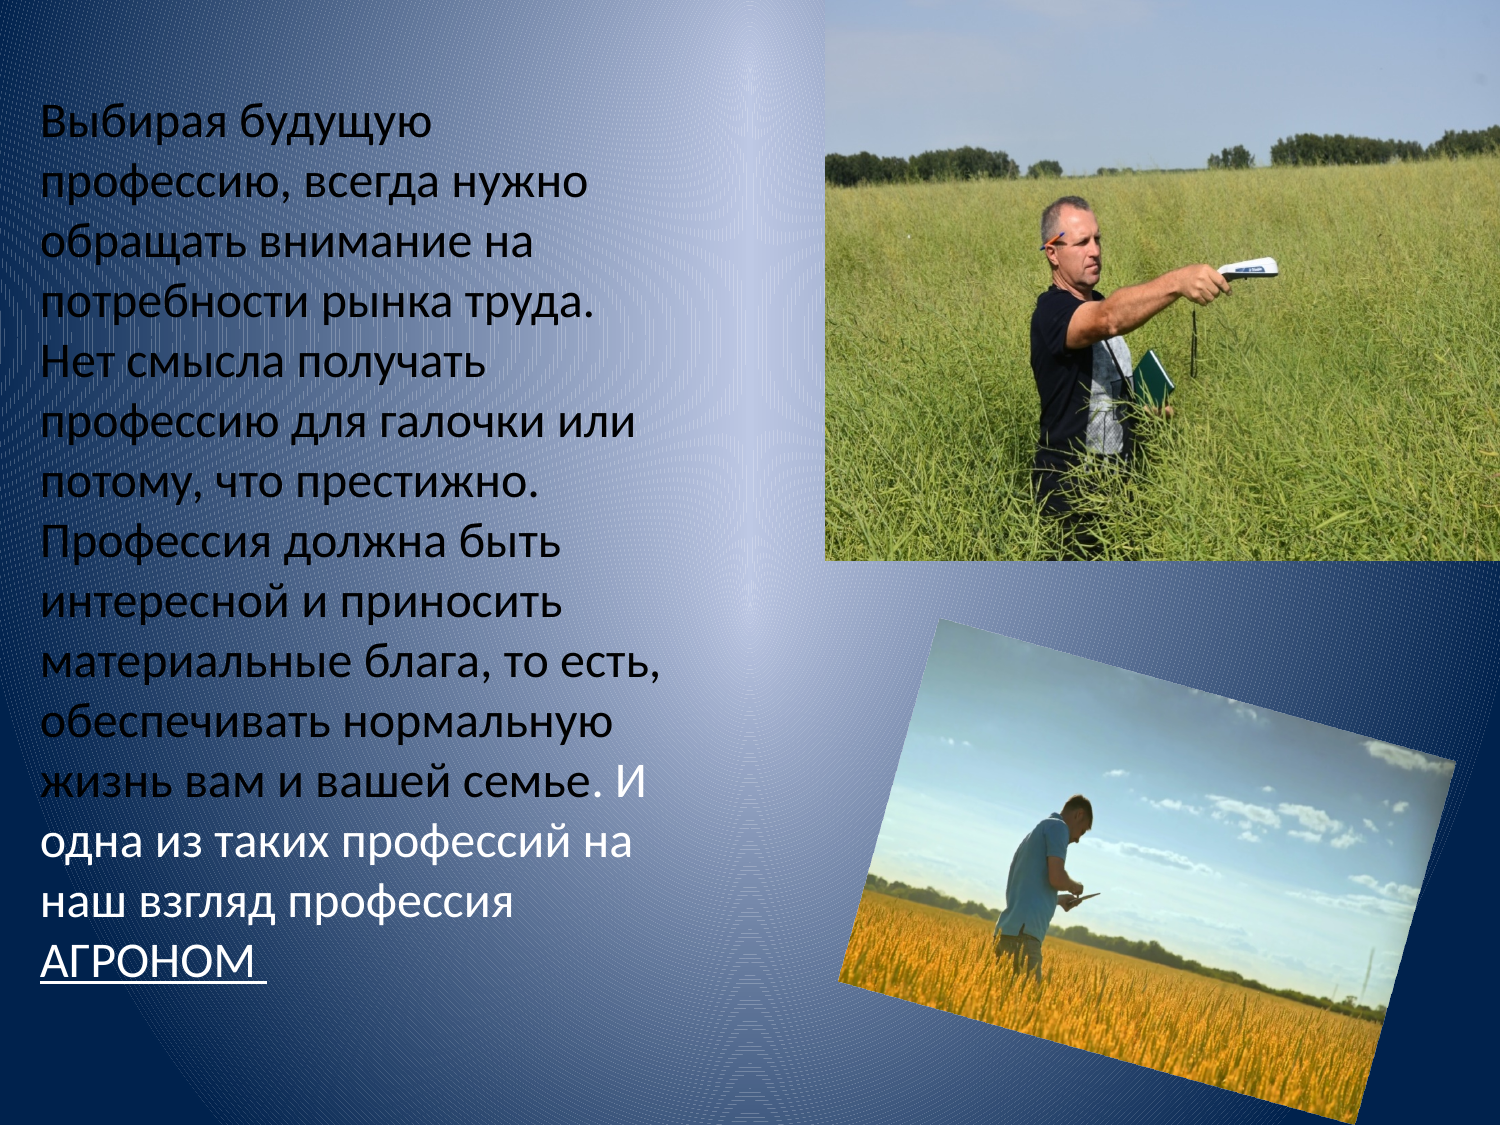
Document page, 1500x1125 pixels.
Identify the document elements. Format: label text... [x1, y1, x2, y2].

picture [837, 617, 1456, 1125]
text_box Выбирая будущую профессию, всегда нужно обращать внимание на потребности рынка труда. Нет смысла получать профессию для галочки или потому, что престижно. Профессия должна быть интересной и приносить материальные блага, то есть, обеспечивать нормальную жизнь вам и вашей семье. И одна из таких профессий на наш взгляд профессия АГРОНОМ [24, 80, 688, 996]
picture [825, 0, 1500, 561]
